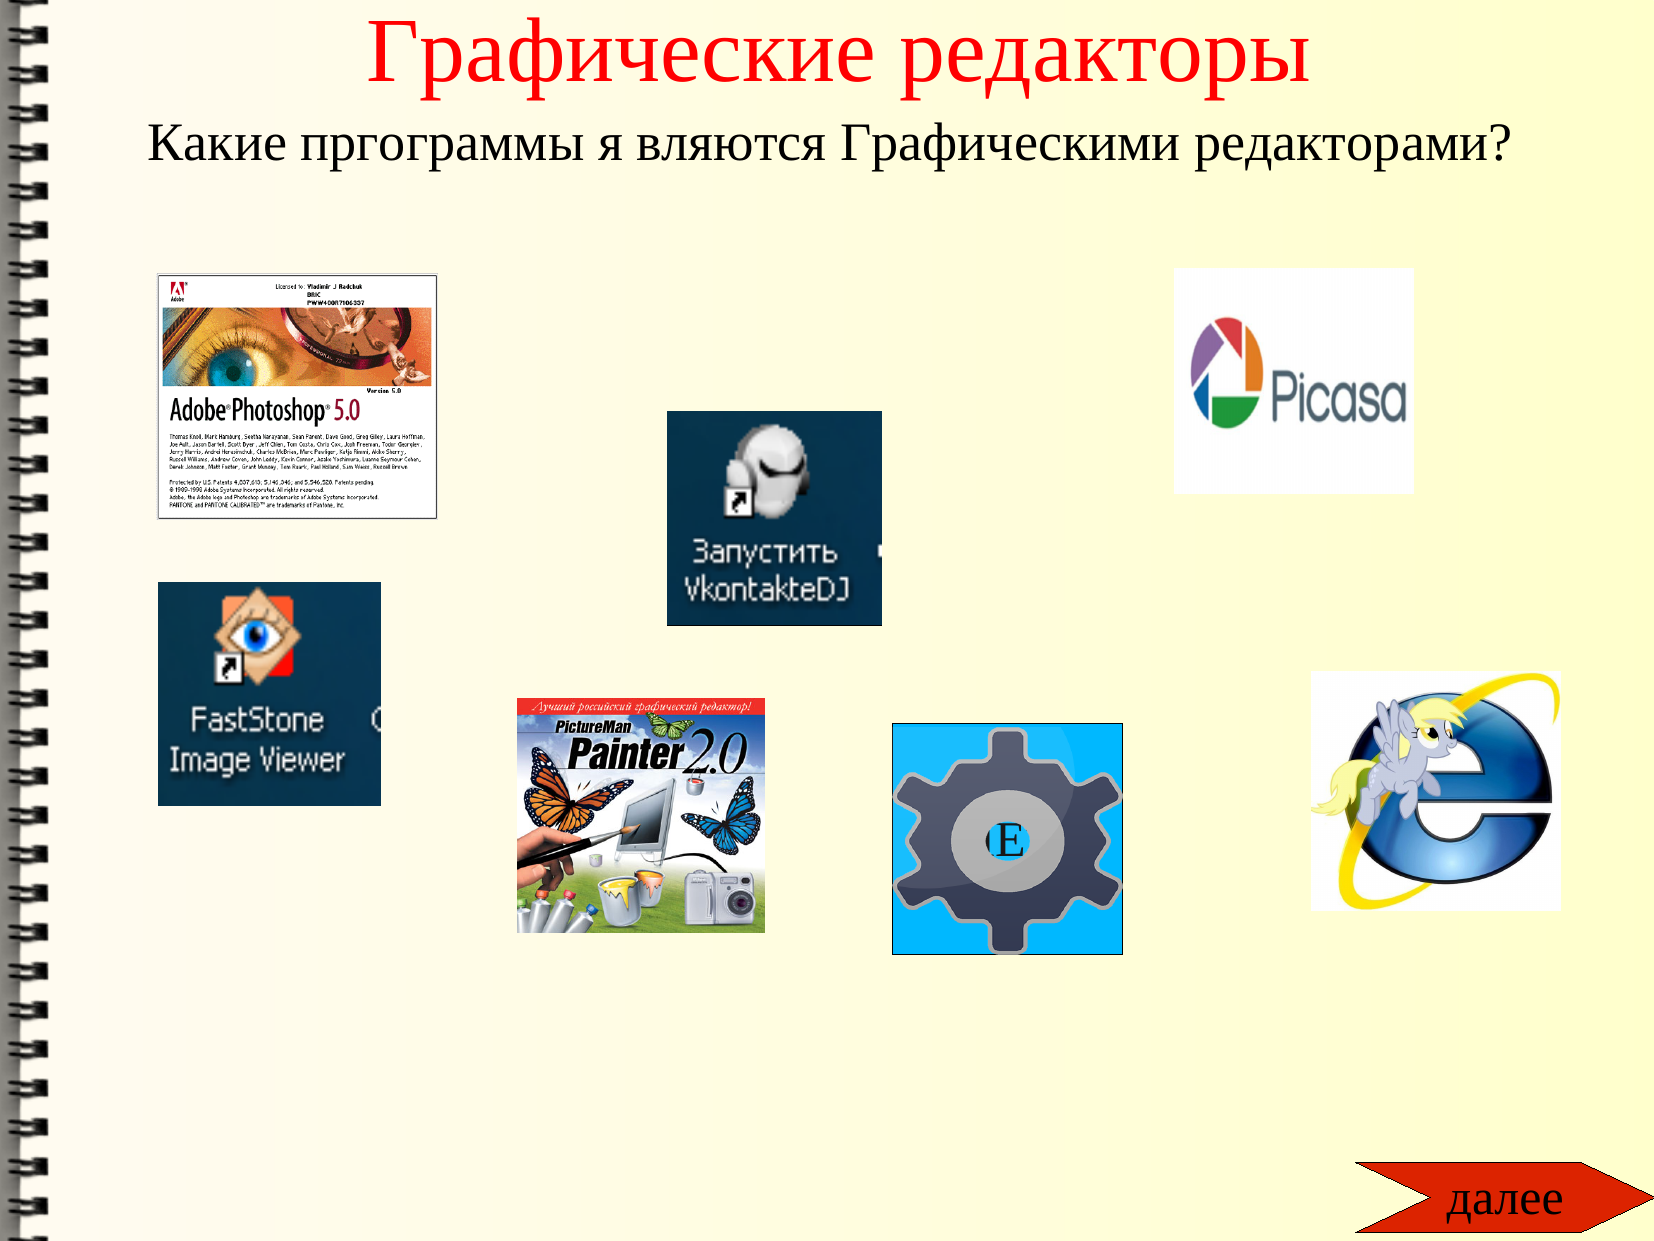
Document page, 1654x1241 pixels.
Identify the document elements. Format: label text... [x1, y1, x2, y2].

text_box [156, 273, 438, 520]
text_box [1174, 268, 1414, 494]
text_box Какие пргограммы я вляются Графическими редакторами? [147, 112, 1535, 174]
title Графические редакторы [147, 0, 1533, 102]
text_box [667, 411, 882, 626]
picture [517, 698, 765, 769]
picture [0, 0, 1654, 1241]
picture [1311, 671, 1561, 677]
text_box [517, 769, 765, 1003]
picture [892, 728, 1123, 955]
text_box [892, 723, 1123, 727]
text_box [1311, 677, 1561, 911]
text_box [157, 582, 381, 806]
text_box далее [1355, 1162, 1654, 1233]
